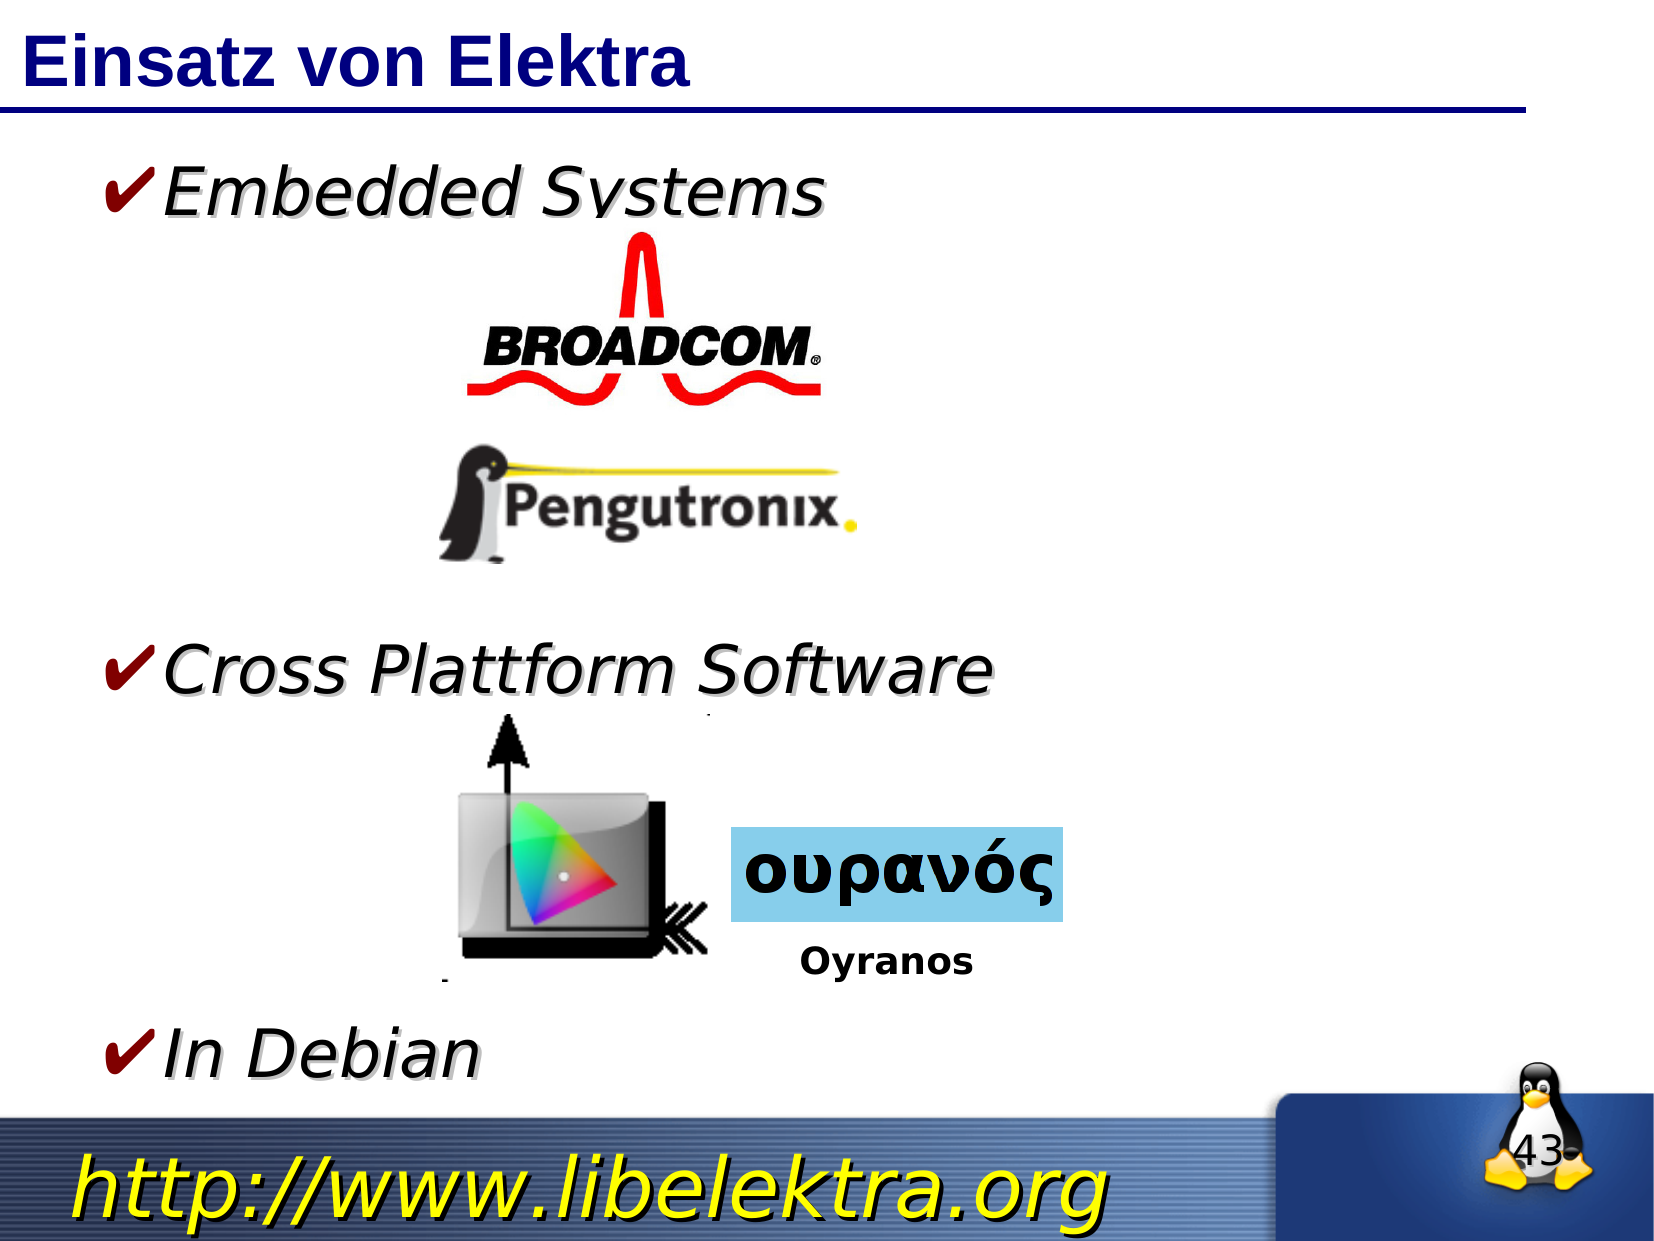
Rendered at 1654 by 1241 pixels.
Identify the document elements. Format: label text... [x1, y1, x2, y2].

picture [731, 827, 1063, 922]
text_box In Debian [104, 1009, 1152, 1088]
text_box Cross Plattform Software [104, 625, 1152, 704]
text_box Oyranos [799, 936, 975, 981]
picture [0, 1061, 1654, 1241]
text_box Einsatz von Elektra [21, 14, 1611, 111]
picture [439, 436, 857, 565]
text_box Embedded Systems [104, 147, 1152, 226]
picture [461, 218, 827, 415]
picture [442, 714, 710, 982]
text_box <Nummer> [1312, 1122, 1565, 1178]
